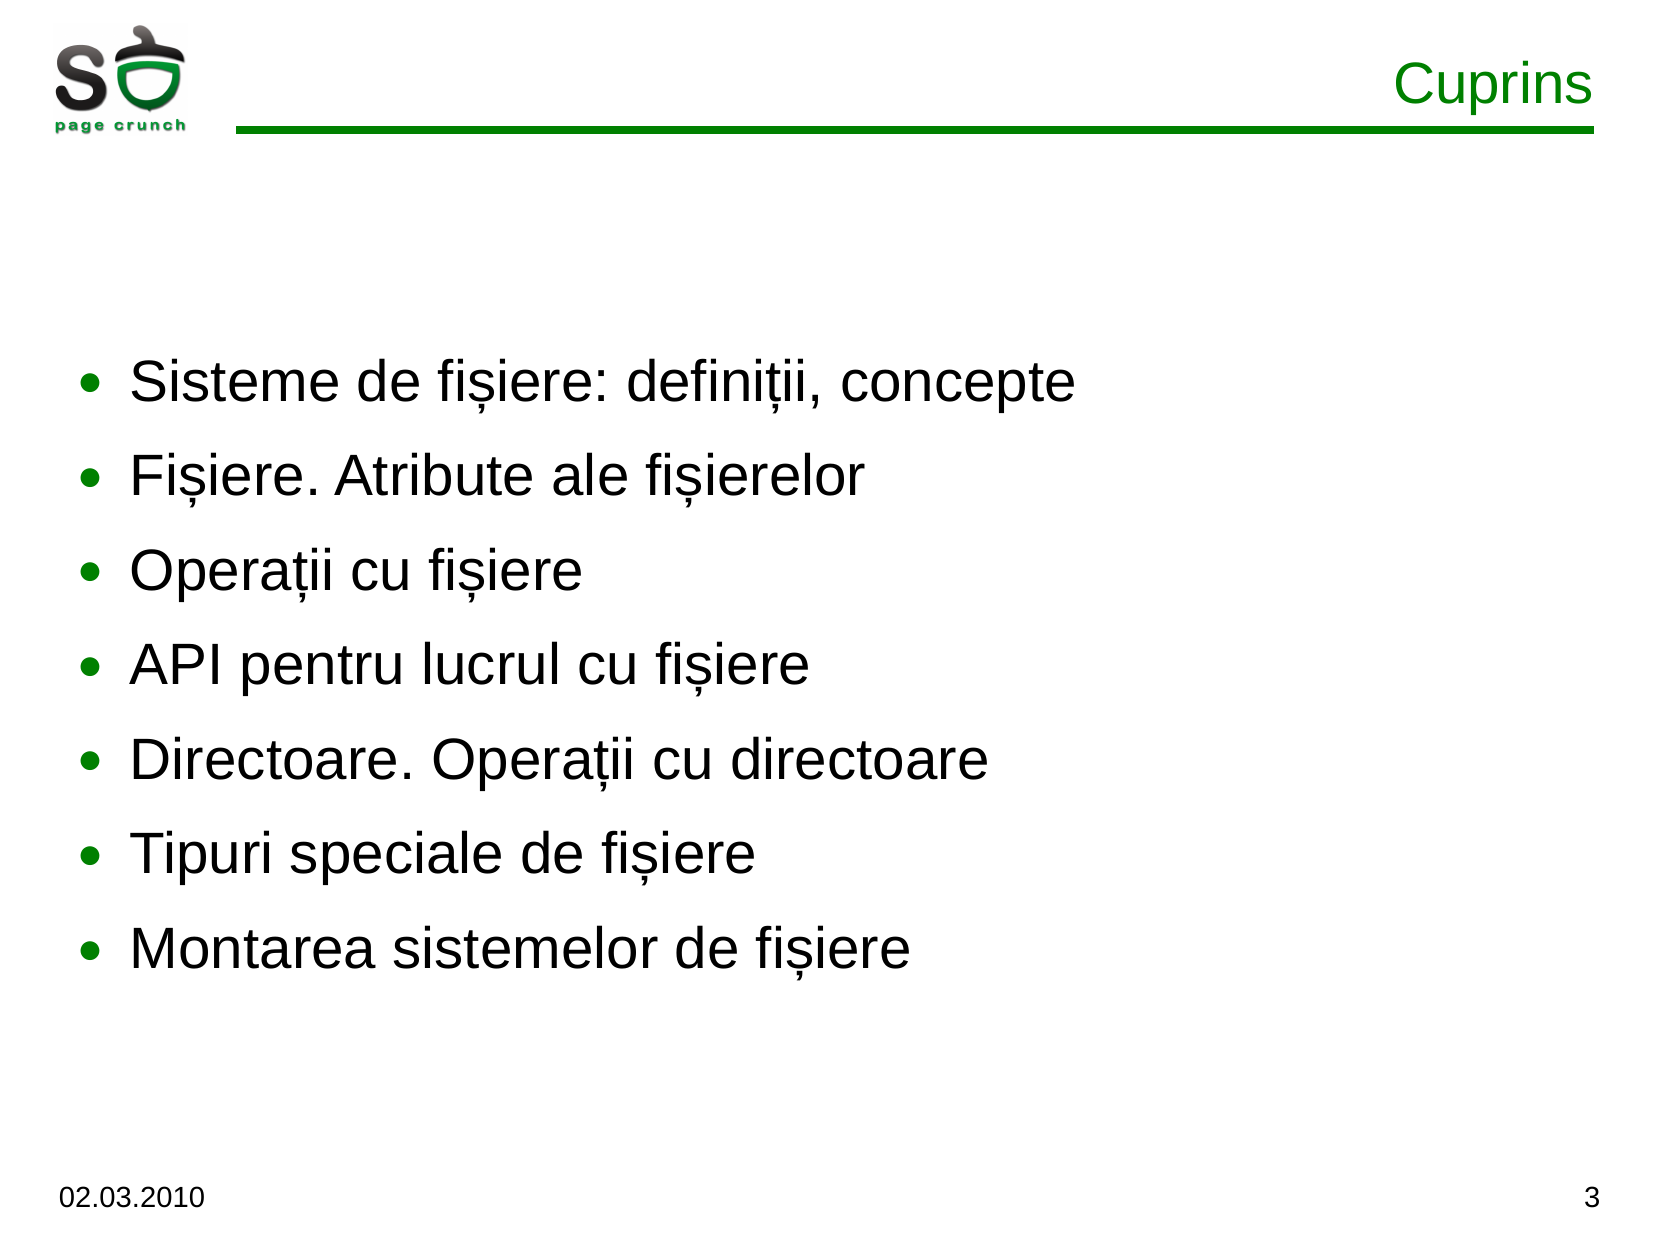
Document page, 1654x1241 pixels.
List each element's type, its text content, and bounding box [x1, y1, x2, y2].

list Sisteme de fișiere: definiții, concepte Fișiere. Atribute ale fișierelor Operații cu fișiere API pentru lucrul cu fișiere Directoare. Operații cu directoare Tipuri speciale de fișiere Montarea sistemelor de fișiere [59, 177, 1595, 1152]
title Cuprins [236, 49, 1595, 119]
picture [53, 23, 188, 136]
